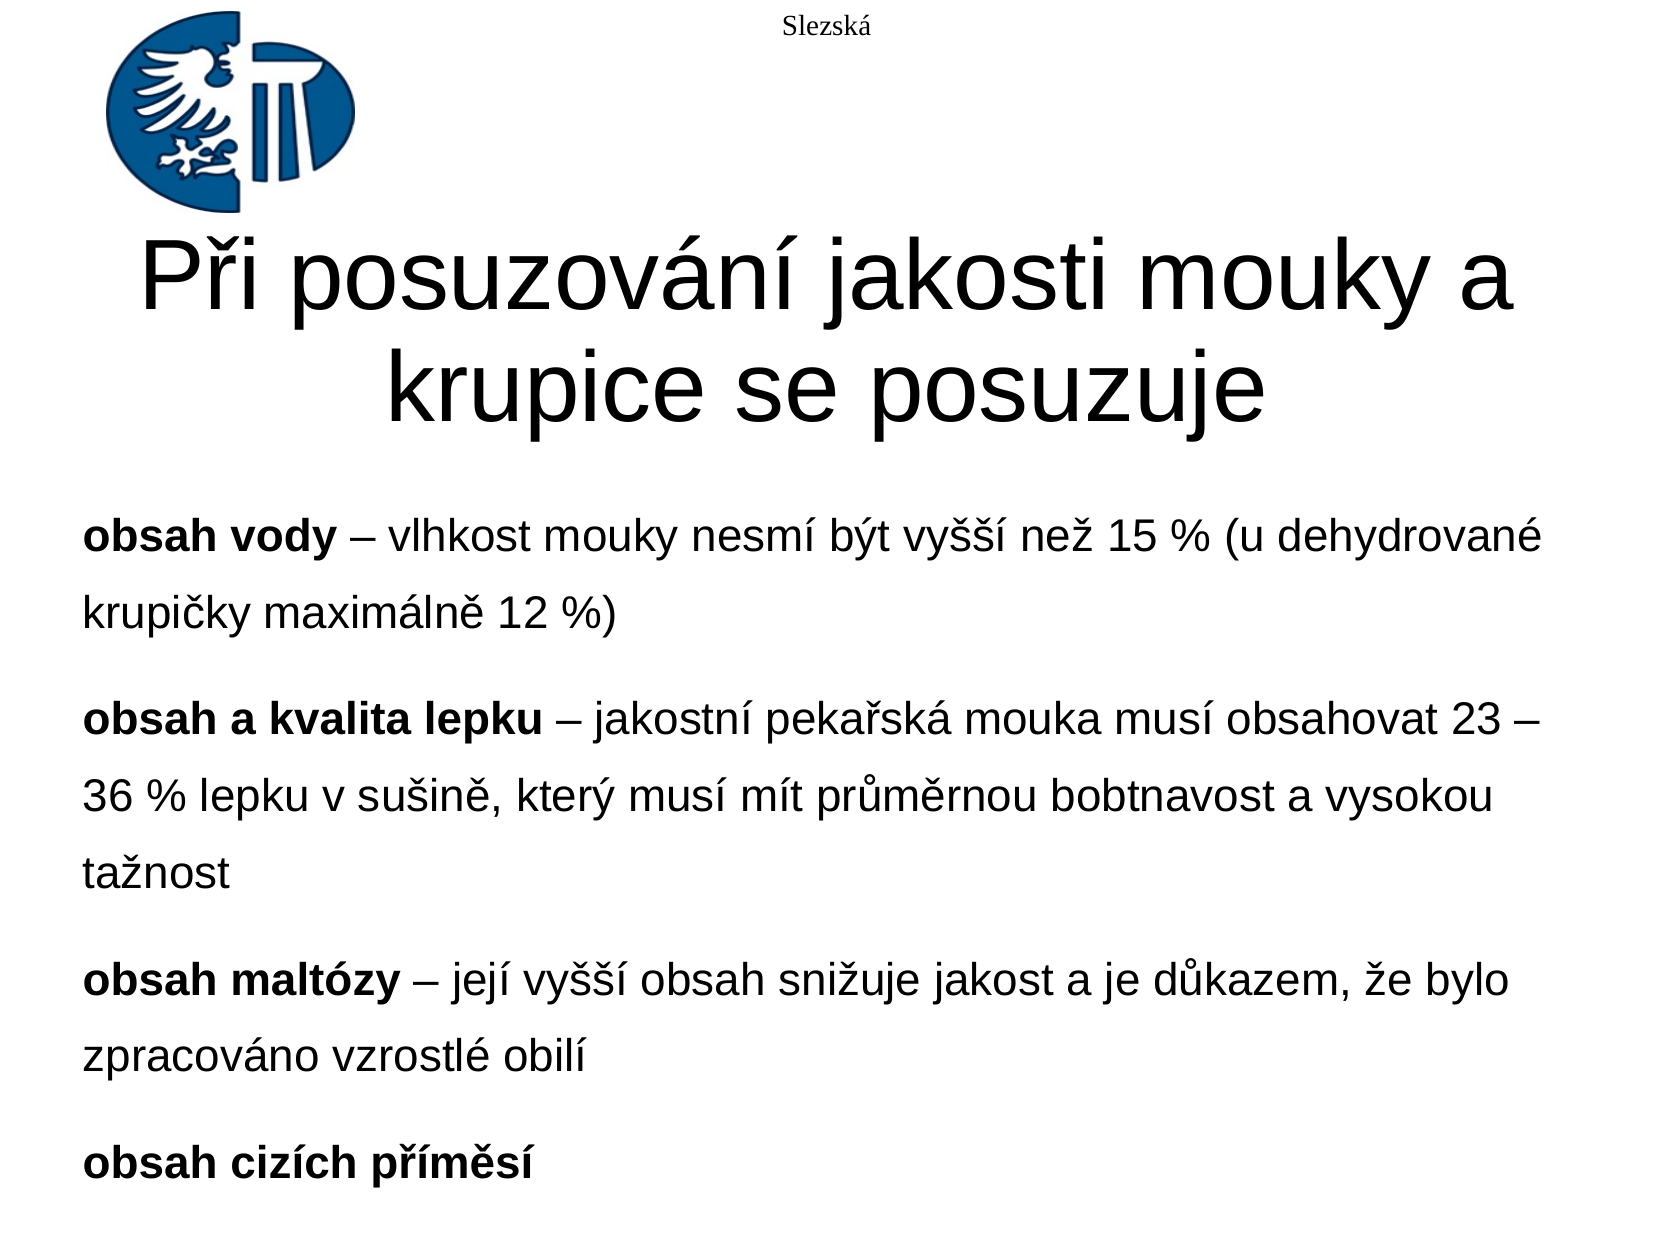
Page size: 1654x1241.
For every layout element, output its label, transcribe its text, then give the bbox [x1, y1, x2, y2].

title Při posuzování jakosti mouky a krupice se posuzuje [82, 141, 1571, 484]
list obsah vody – vlhkost mouky nesmí být vyšší než 15 % (u dehydrované krupičky maximálně 12 %) obsah a kvalita lepku – jakostní pekařská mouka musí obsahovat 23 – 36 % lepku v sušině, který musí mít průměrnou bobtnavost a vysokou tažnost obsah maltózy – její vyšší obsah snižuje jakost a je důkazem, že bylo zpracováno vzrostlé obilí obsah cizích příměsí [82, 484, 1571, 1241]
picture [106, 11, 355, 141]
